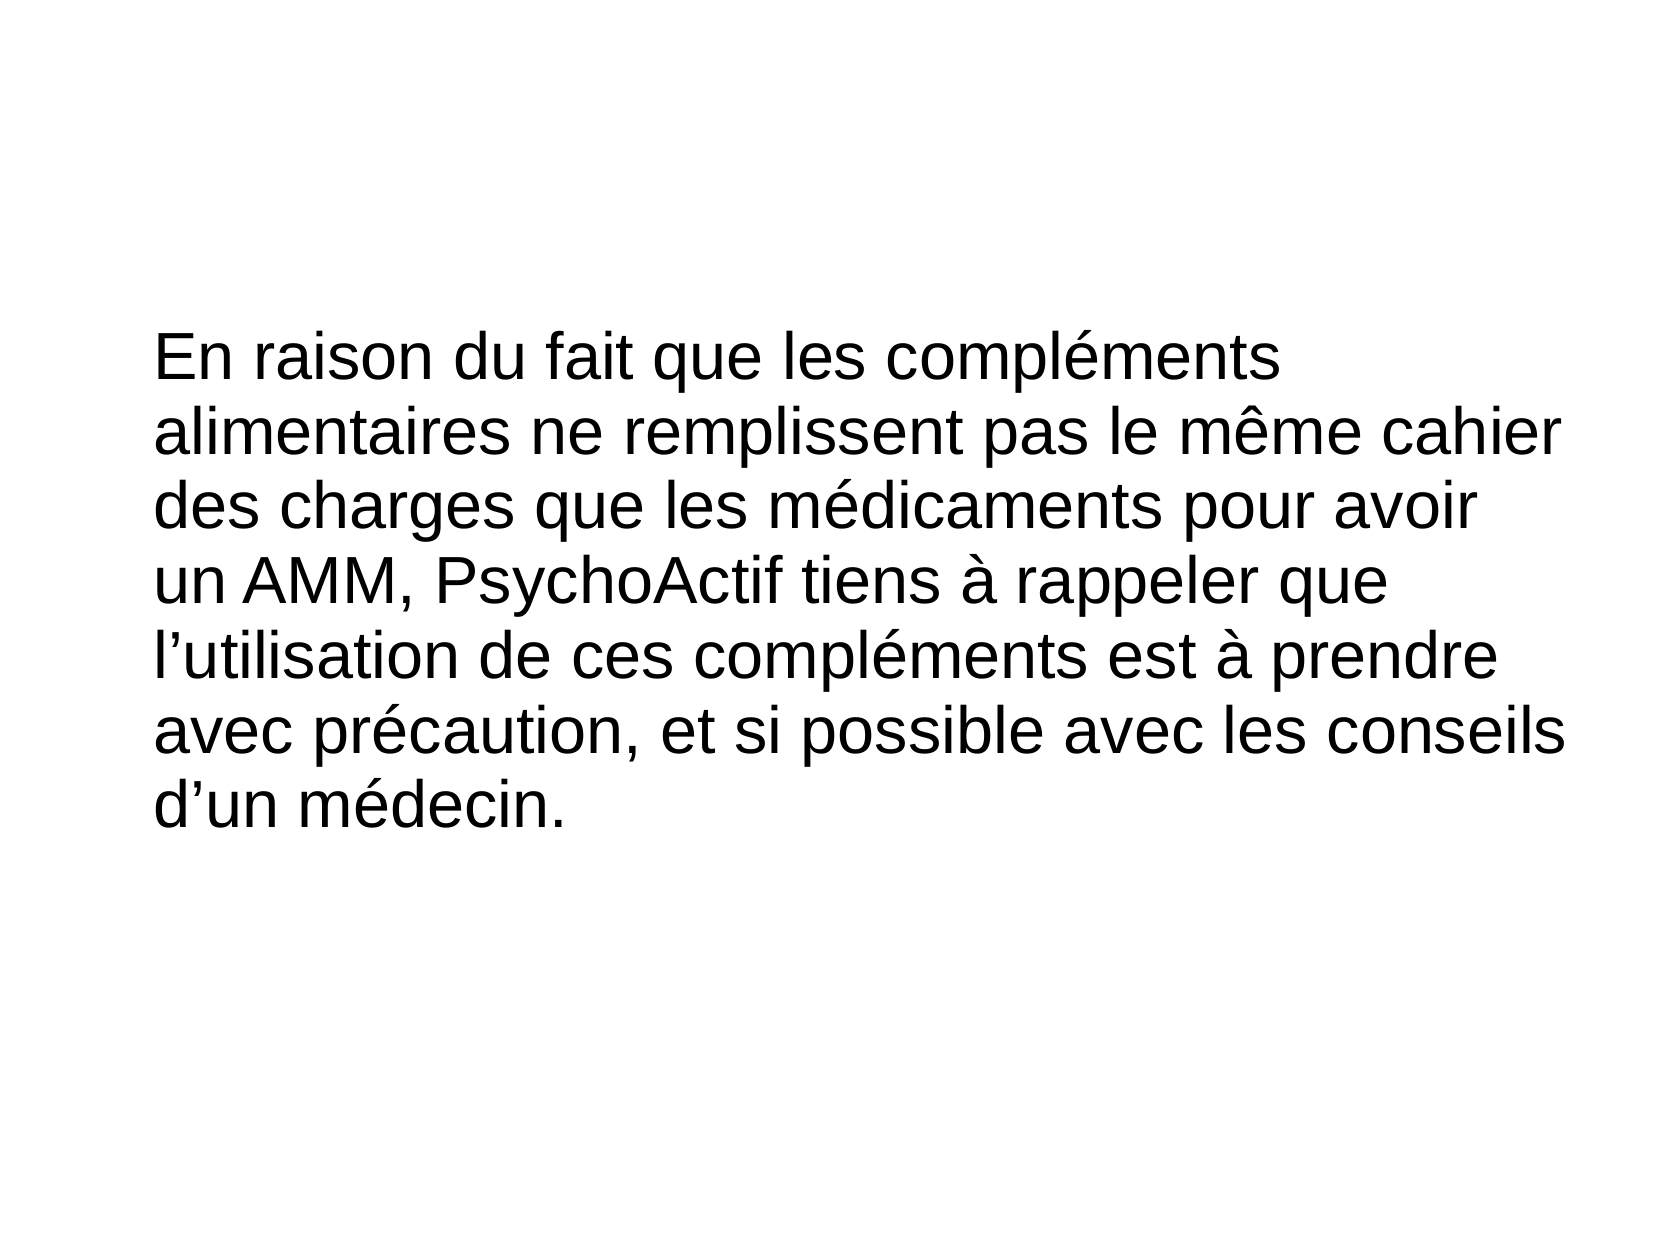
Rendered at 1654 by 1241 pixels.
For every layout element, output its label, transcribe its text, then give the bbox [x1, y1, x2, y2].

list En raison du fait que les compléments alimentaires ne remplissent pas le même cahier des charges que les médicaments pour avoir un AMM, PsychoActif tiens à rappeler que l’utilisation de ces compléments est à prendre avec précaution, et si possible avec les conseils d’un médecin. [82, 318, 1571, 863]
